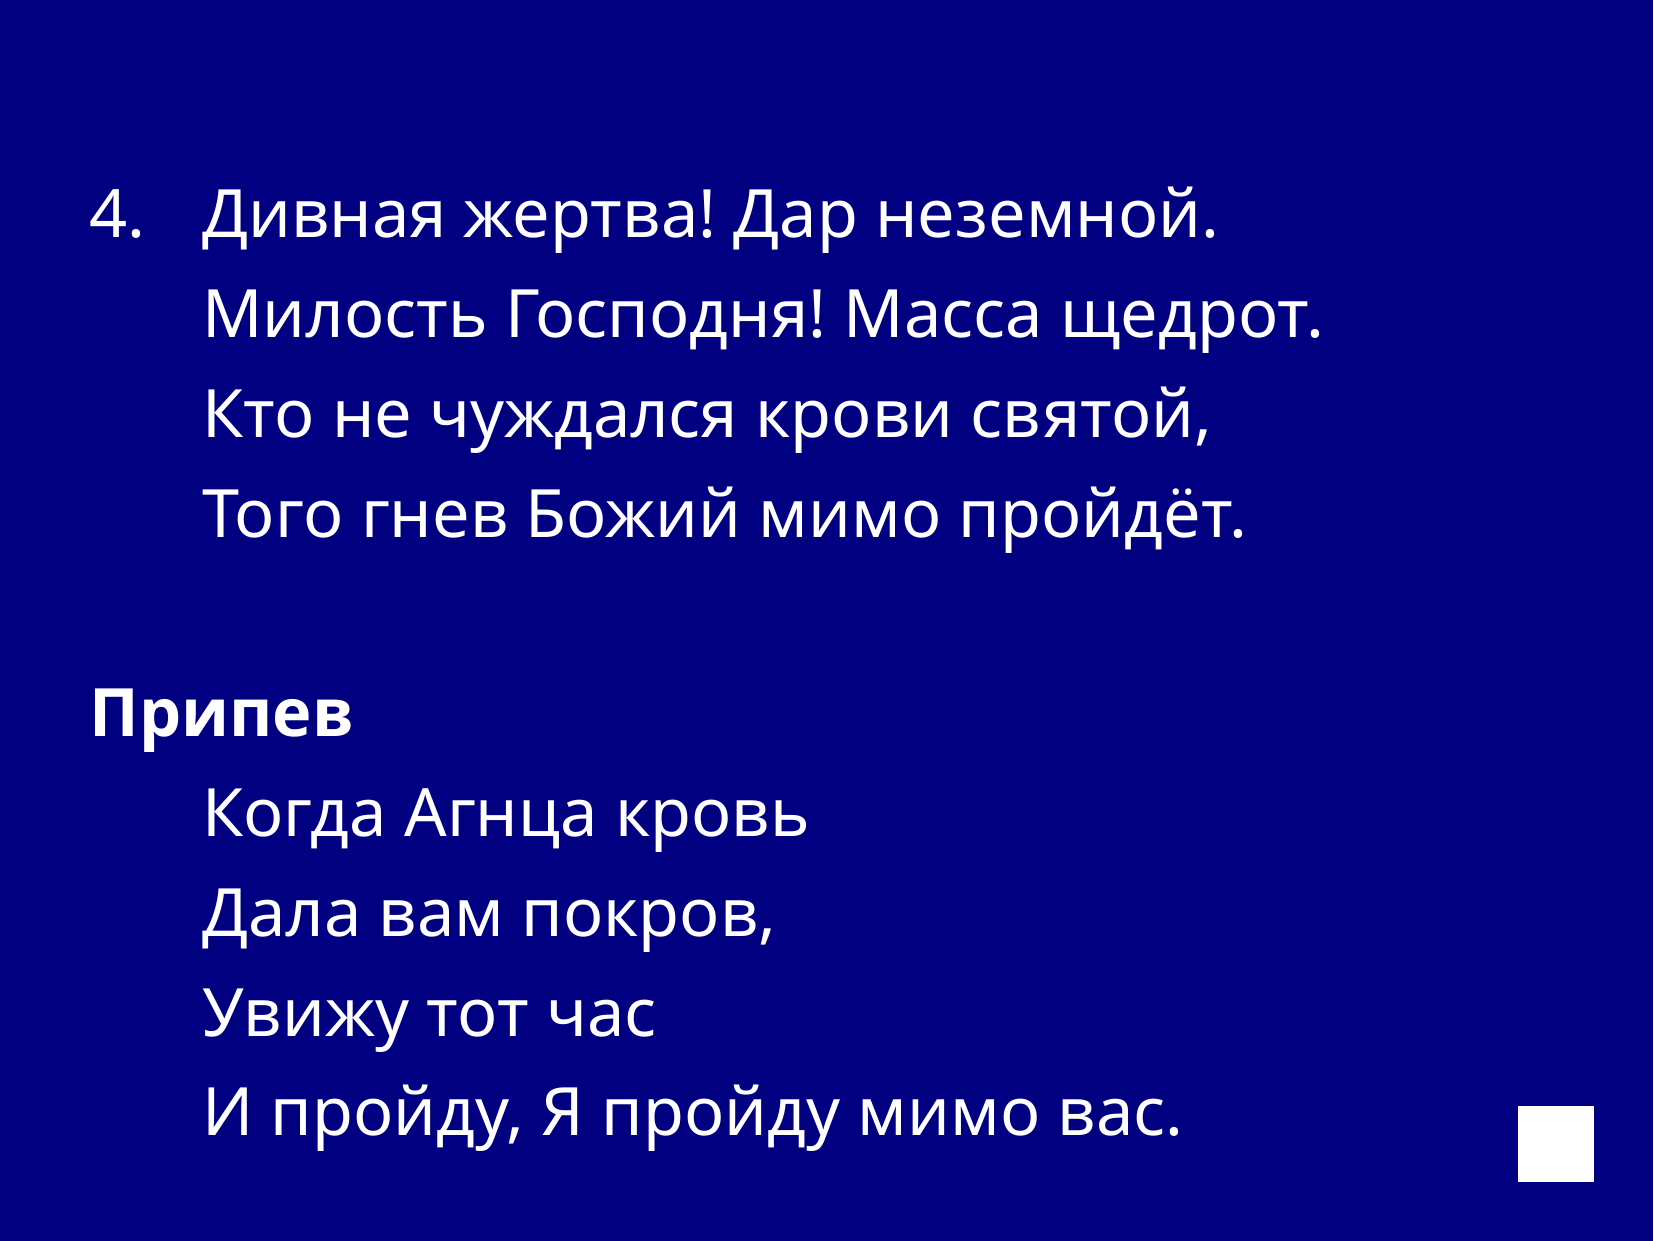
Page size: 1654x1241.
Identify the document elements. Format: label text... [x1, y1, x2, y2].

text_box [1518, 1106, 1594, 1182]
text_box 4. Дивная жертва! Дар неземной. Милость Господня! Масса щедрот. Кто не чуждался крови святой, Того гнев Божий мимо пройдёт. Припев Когда Агнца кровь Дала вам покров, Увижу тот час И пройду, Я пройду мимо вас. [75, 150, 1576, 1163]
